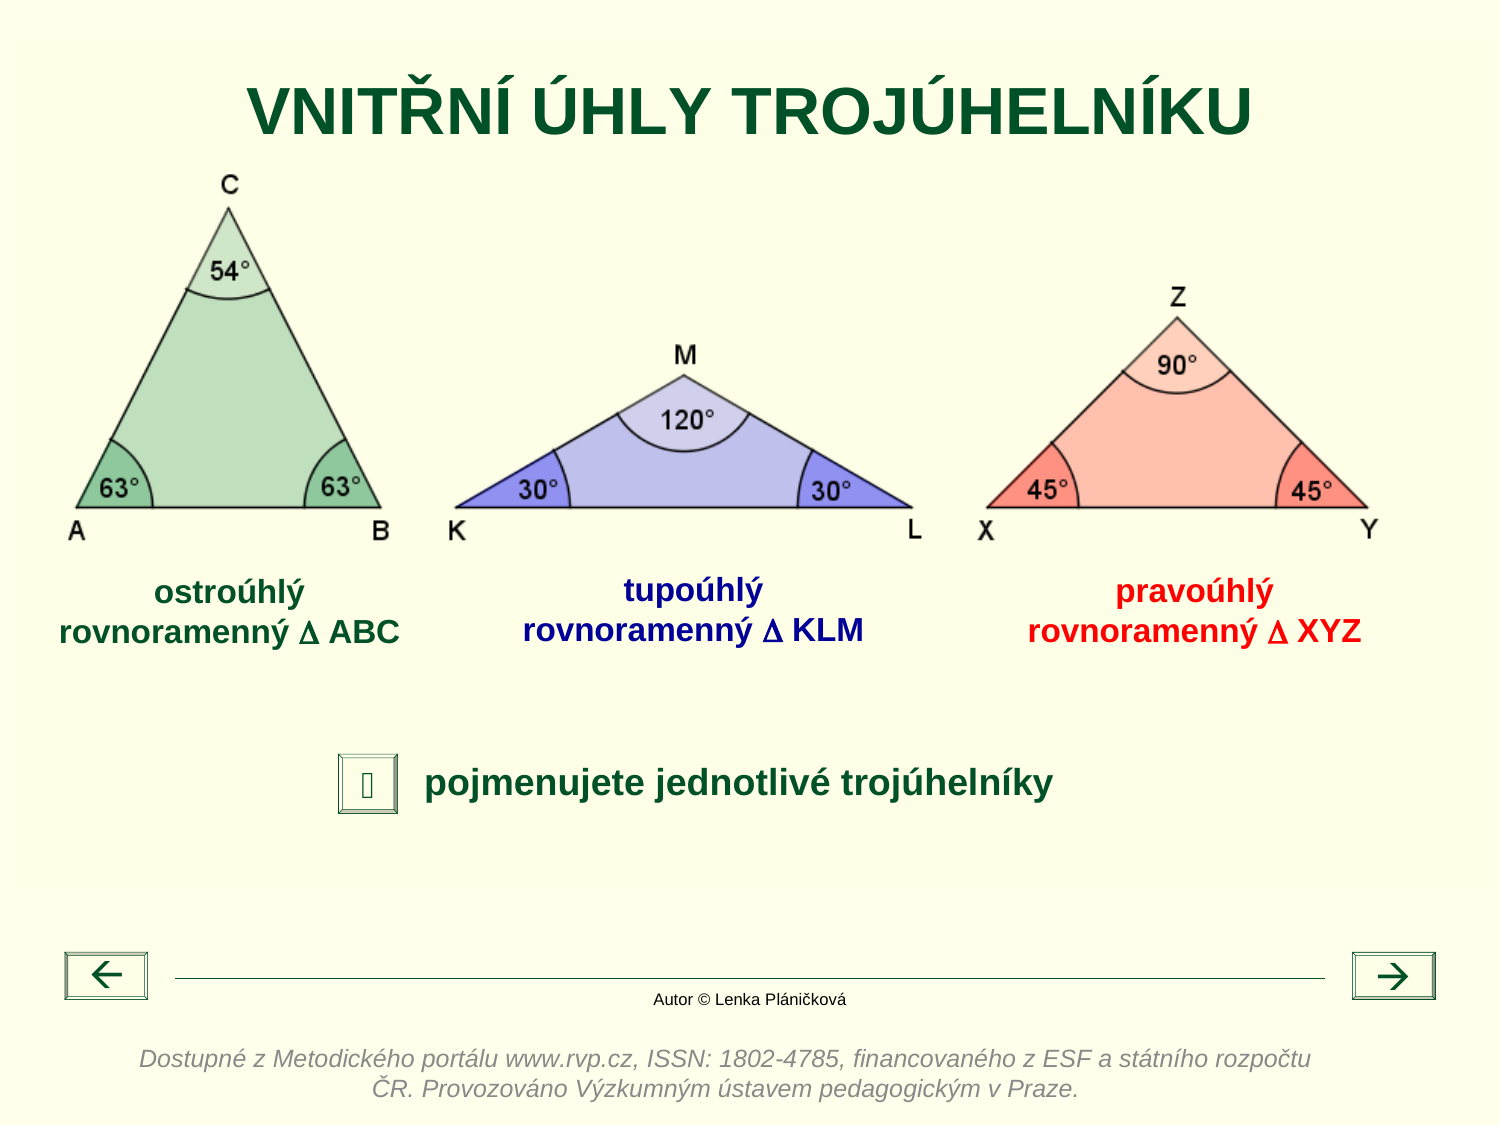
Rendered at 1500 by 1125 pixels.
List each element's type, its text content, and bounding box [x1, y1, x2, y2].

text_box tupoúhlý rovnoramenný  KLM [504, 560, 883, 656]
text_box pravoúhlý rovnoramenný  XYZ [1005, 561, 1384, 658]
text_box pojmenujete jednotlivé trojúhelníky [46, 749, 1432, 811]
text_box ostroúhlý rovnoramenný  ABC [40, 562, 419, 658]
text_box Autor © Lenka Pláničková [171, 981, 1329, 1017]
picture [17, 41, 1494, 888]
text_box  [1356, 956, 1432, 996]
text_box  [343, 758, 393, 809]
title VNITŘNÍ ÚHLY TROJÚHELNÍKU [22, 31, 1479, 185]
text_box  [68, 956, 144, 996]
text_box Dostupné z Metodického portálu www.rvp.cz, ISSN: 1802-4785, financovaného z ESF a státního rozpočtu ČR. Provozováno Výzkumným ústavem pedagogickým v Praze. [105, 1042, 1348, 1103]
